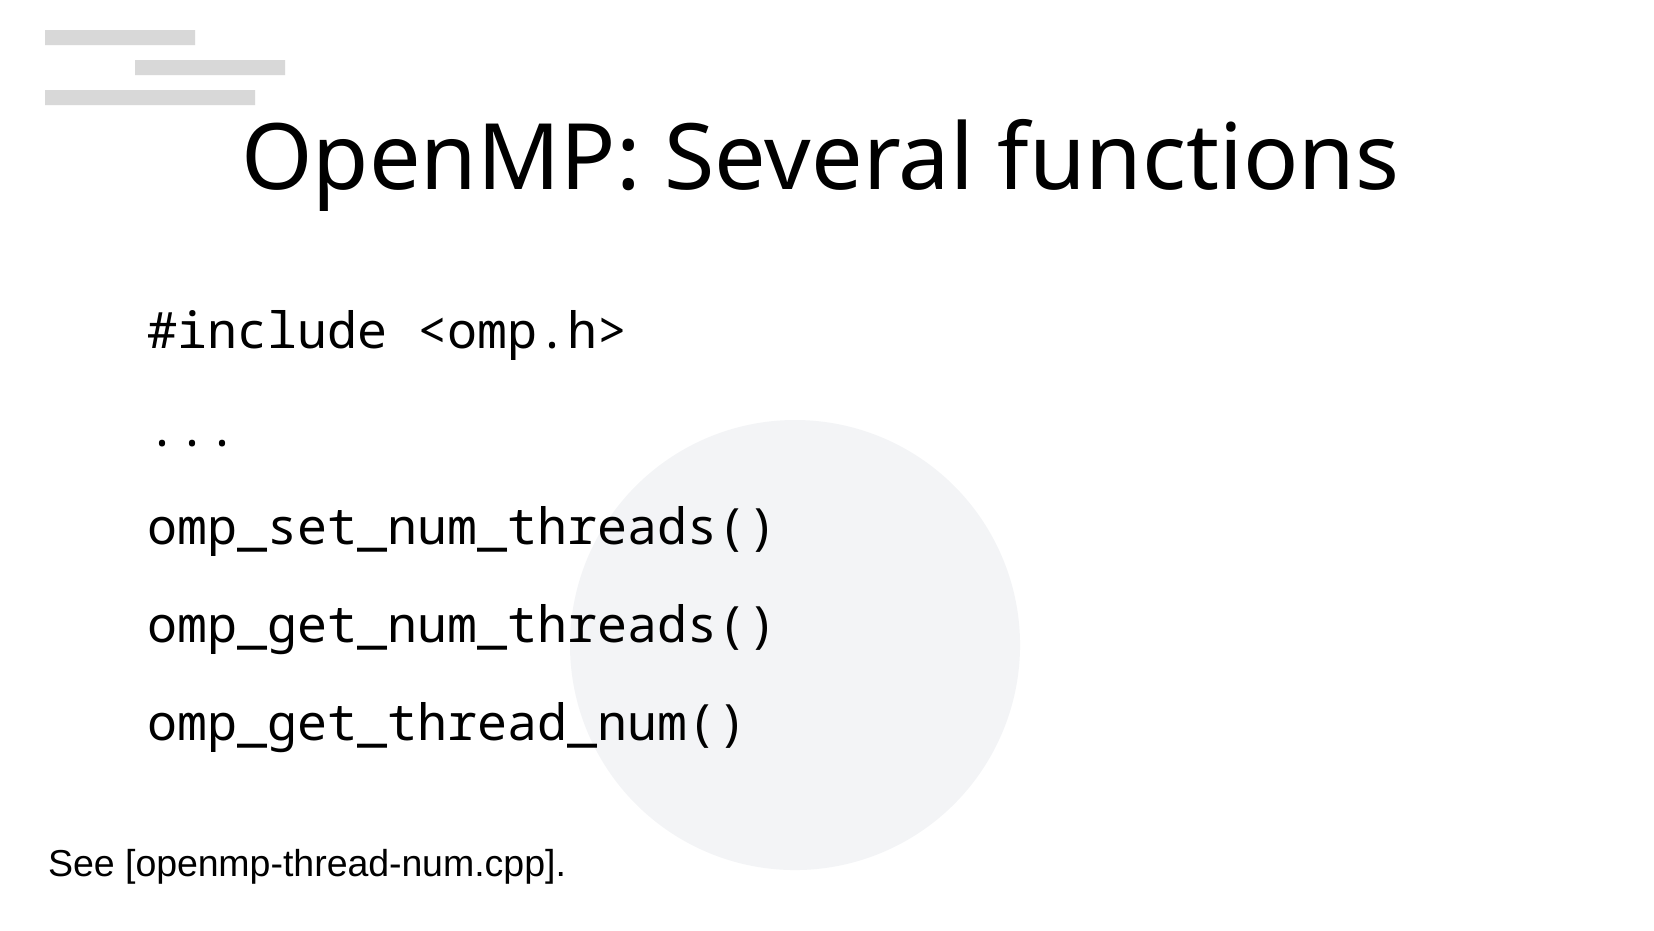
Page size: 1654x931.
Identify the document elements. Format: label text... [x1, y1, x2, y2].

text_box See [openmp-thread-num.cpp]. [33, 834, 591, 894]
list #include <omp.h> ... omp_set_num_threads() omp_get_num_threads() omp_get_thread_num() [76, 295, 1565, 835]
title OpenMP: Several functions [76, 76, 1565, 233]
